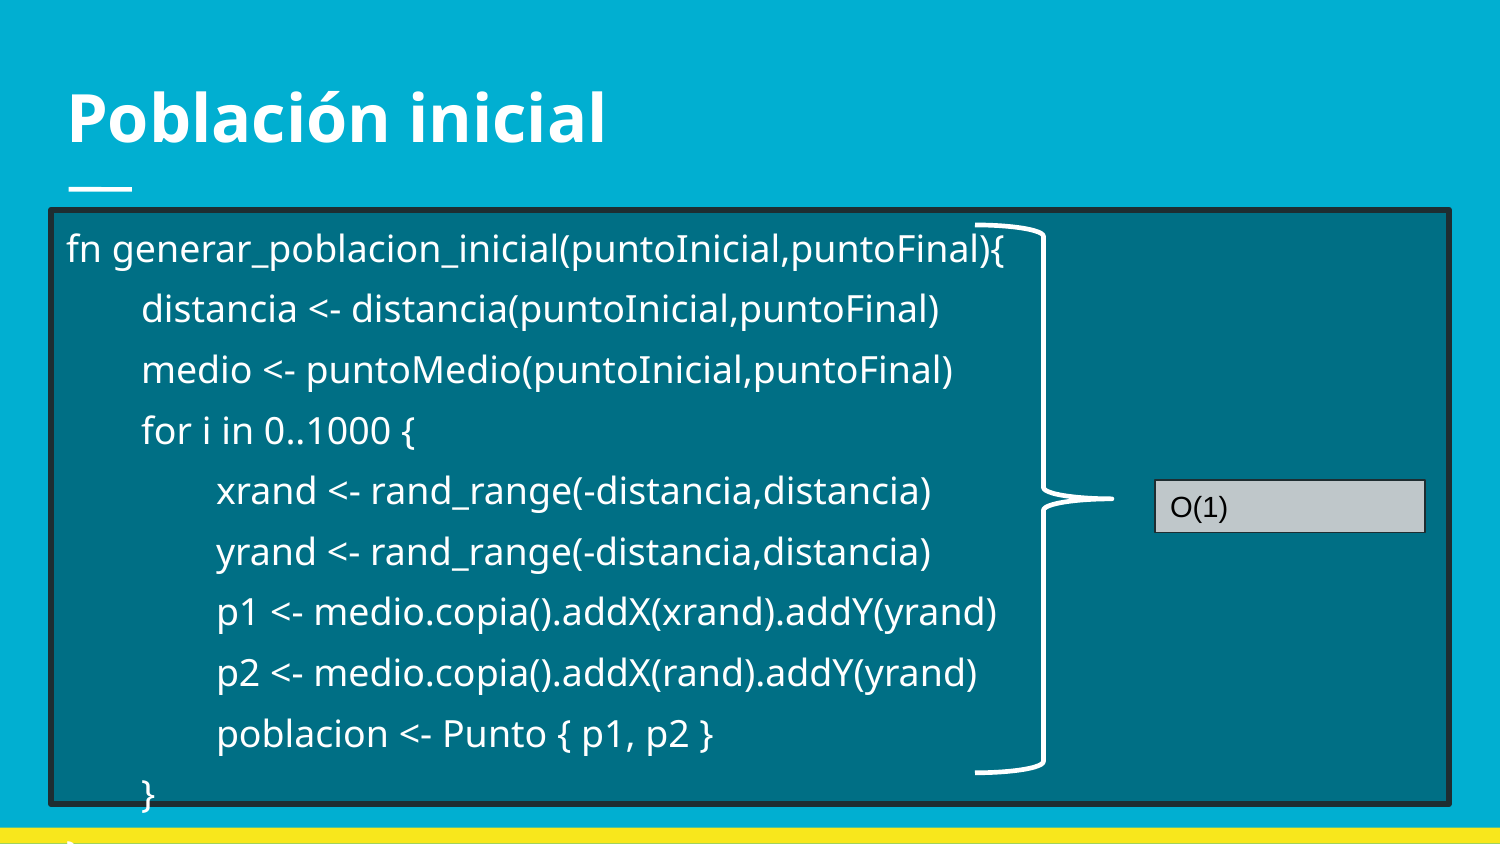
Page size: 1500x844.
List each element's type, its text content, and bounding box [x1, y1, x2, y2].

text_box O(1) [1155, 479, 1426, 533]
list fn generar_poblacion_inicial(puntoInicial,puntoFinal){ distancia <- distancia(puntoInicial,puntoFinal) medio <- puntoMedio(puntoInicial,puntoFinal) for i in 0..1000 { xrand <- rand_range(-distancia,distancia) yrand <- rand_range(-distancia,distancia) p1 <- medio.copia().addX(xrand).addY(yrand) p2 <- medio.copia().addX(rand).addY(yrand) poblacion <- Punto { p1, p2 } } } [51, 209, 1449, 804]
title Población inicial [51, 61, 1449, 167]
